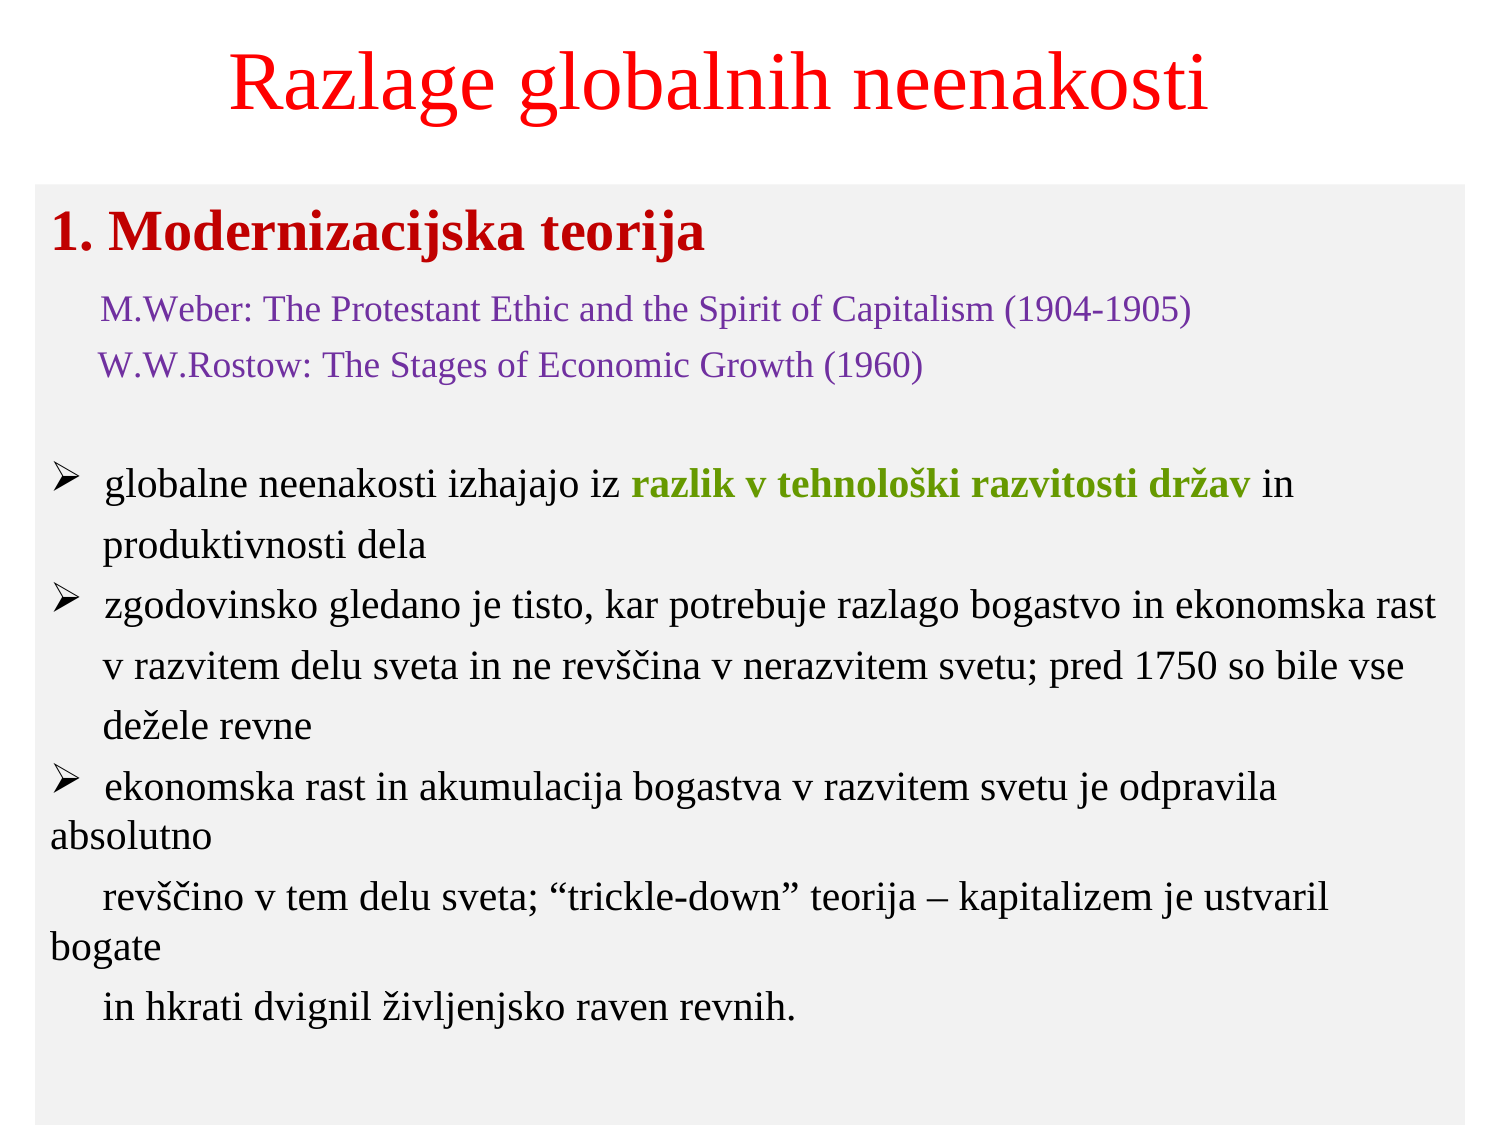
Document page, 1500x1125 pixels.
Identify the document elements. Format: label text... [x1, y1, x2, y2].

title Razlage globalnih neenakosti [82, 18, 1358, 134]
text_box 1. Modernizacijska teorija M.Weber: The Protestant Ethic and the Spirit of Capitalism (1904-1905) W.W.Rostow: The Stages of Economic Growth (1960) globalne neenakosti izhajajo iz razlik v tehnološki razvitosti držav in produktivnosti dela zgodovinsko gledano je tisto, kar potrebuje razlago bogastvo in ekonomska rast v razvitem delu sveta in ne revščina v nerazvitem svetu; pred 1750 so bile vse dežele revne ekonomska rast in akumulacija bogastva v razvitem svetu je odpravila absolutno revščino v tem delu sveta; “trickle-down” teorija – kapitalizem je ustvaril bogate in hkrati dvignil življenjsko raven revnih. [35, 184, 1465, 1125]
